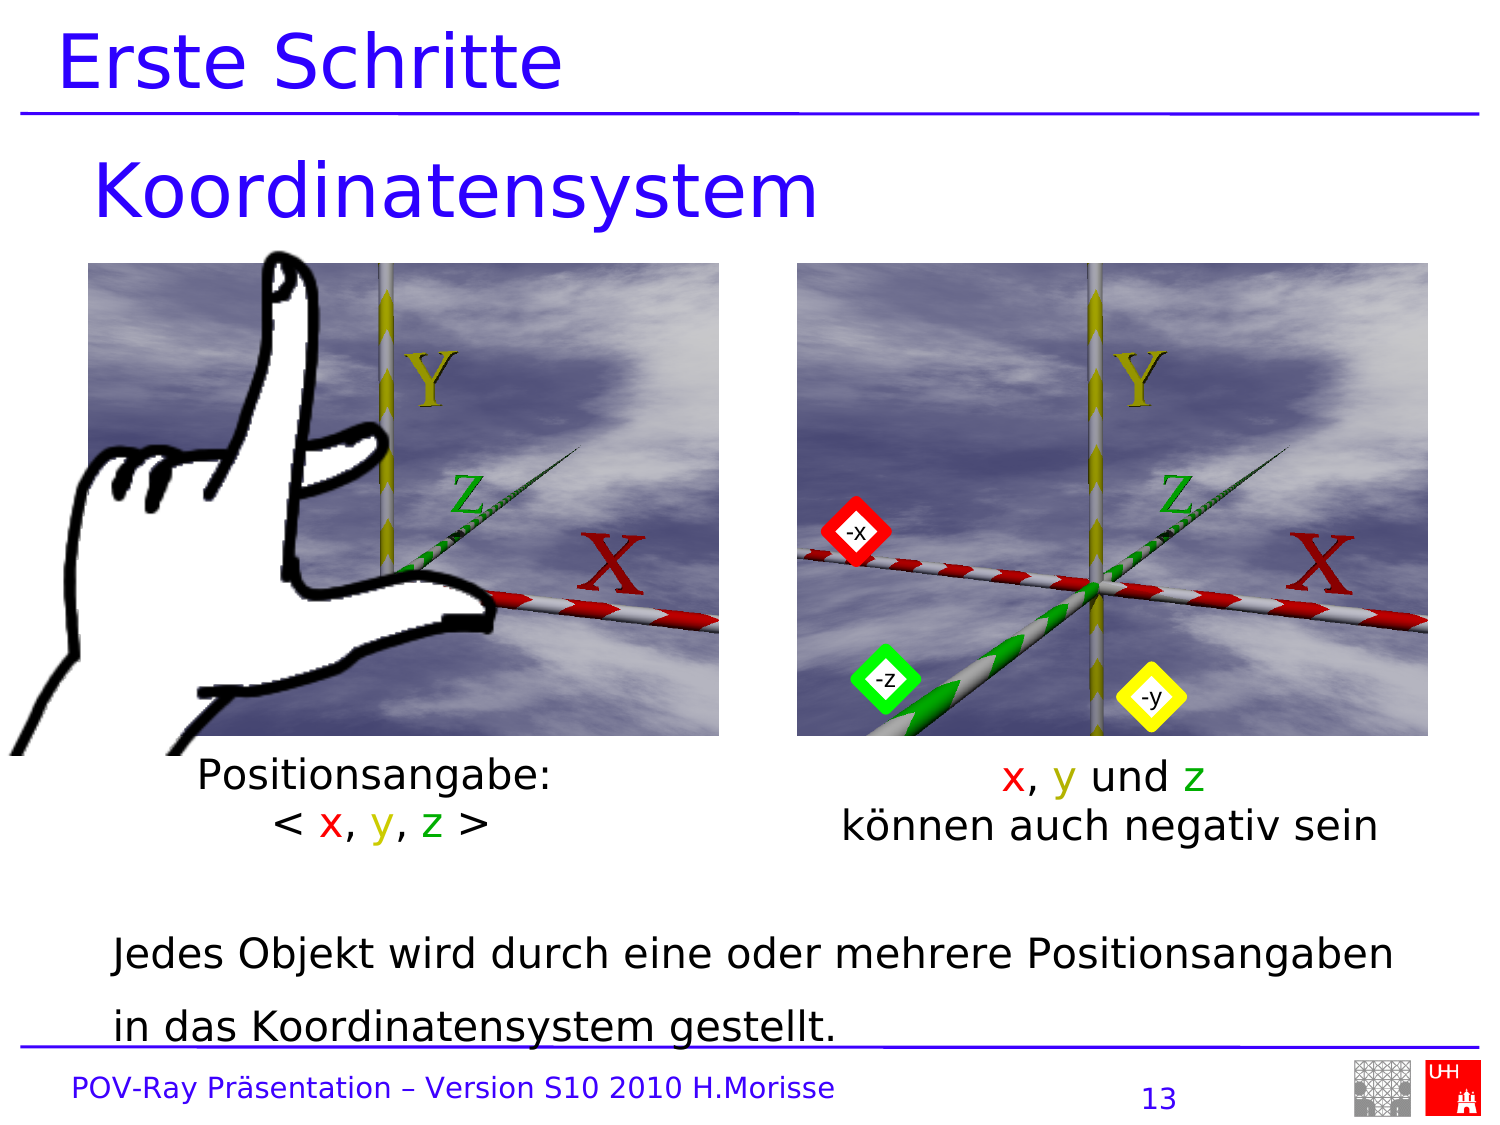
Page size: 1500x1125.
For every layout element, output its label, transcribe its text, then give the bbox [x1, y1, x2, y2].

text_box Koordinatensystem [88, 147, 851, 236]
title Erste Schritte [29, 11, 1477, 114]
text_box -z [856, 649, 916, 709]
picture [1422, 1058, 1483, 1119]
picture [0, 239, 719, 756]
text_box -y [1122, 667, 1182, 727]
picture [797, 263, 1428, 736]
text_box Jedes Objekt wird durch eine oder mehrere Positionsangaben in das Koordinatensystem gestellt. [97, 897, 1424, 1059]
text_box x, y und z können auch negativ sein [813, 753, 1407, 886]
picture [1352, 1059, 1414, 1119]
text_box -x [826, 501, 886, 562]
list Positionsangabe: < x, y, z > [171, 750, 591, 884]
